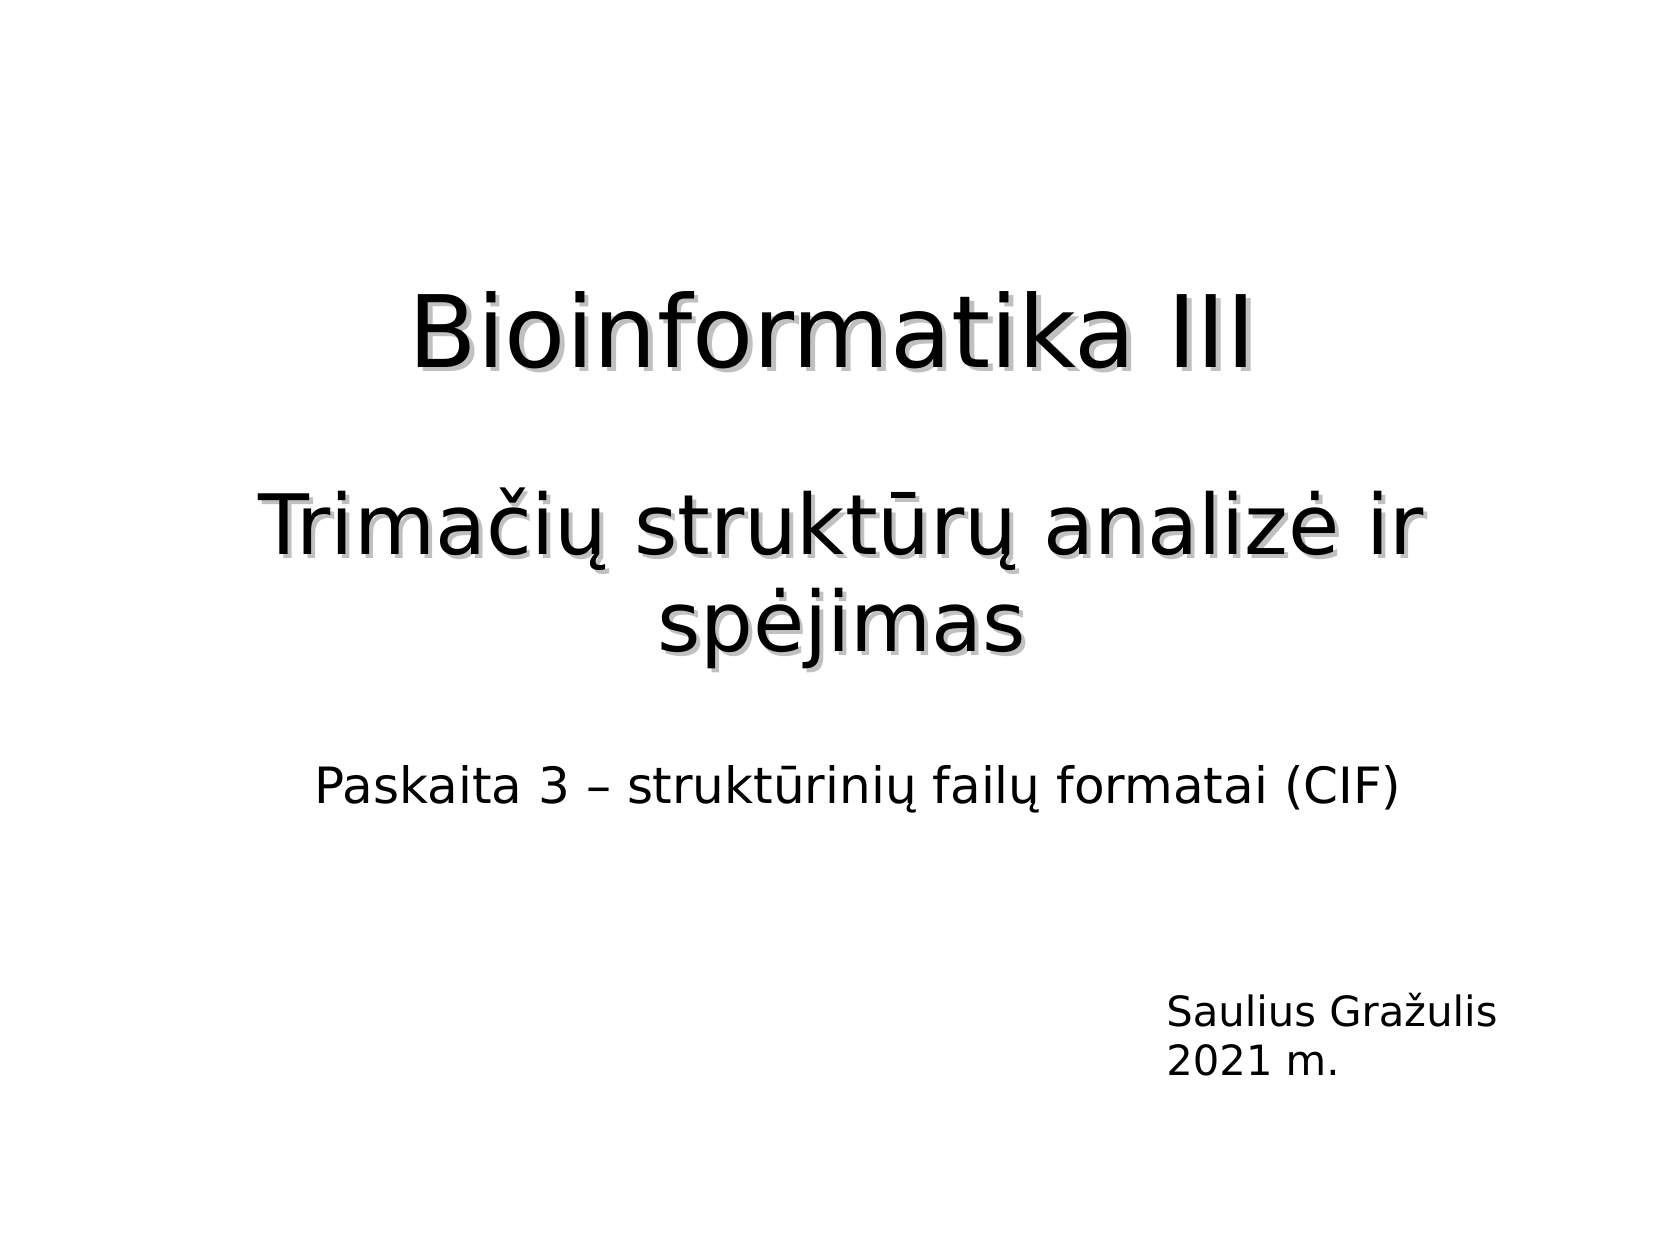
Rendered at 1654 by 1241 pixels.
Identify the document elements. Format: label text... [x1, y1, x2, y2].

text_box Paskaita 3 – struktūrinių failų formatai (CIF) [300, 750, 1463, 824]
text_box Saulius Gražulis 2021 m. [1151, 980, 1566, 1093]
text_box Trimačių struktūrų analizė ir spėjimas [206, 470, 1477, 680]
title Bioinformatika III [88, 236, 1577, 429]
